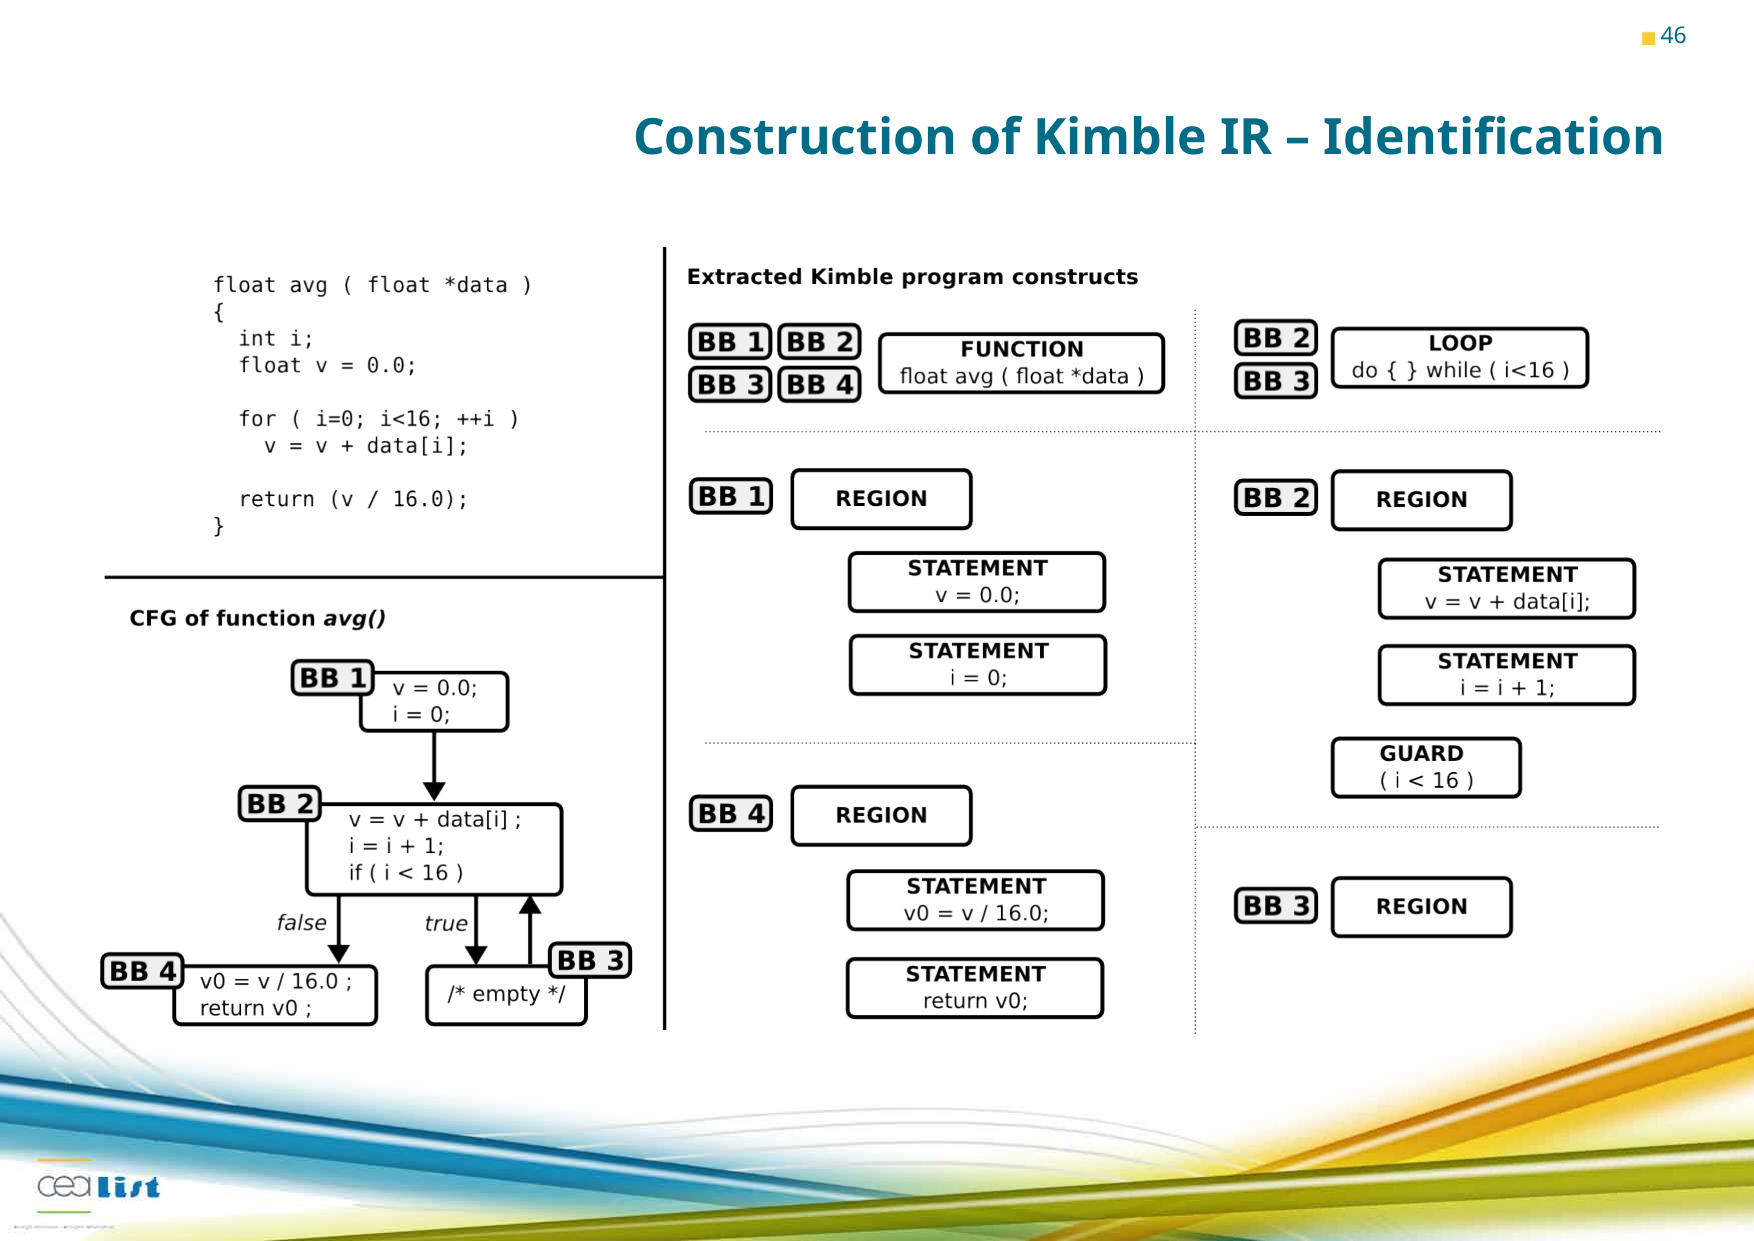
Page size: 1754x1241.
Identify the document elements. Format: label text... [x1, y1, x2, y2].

picture [0, 0, 1754, 1241]
title Construction of Kimble IR – Identification [72, 86, 1682, 183]
list [72, 214, 1682, 1026]
text_box <number> [1294, 12, 1704, 60]
